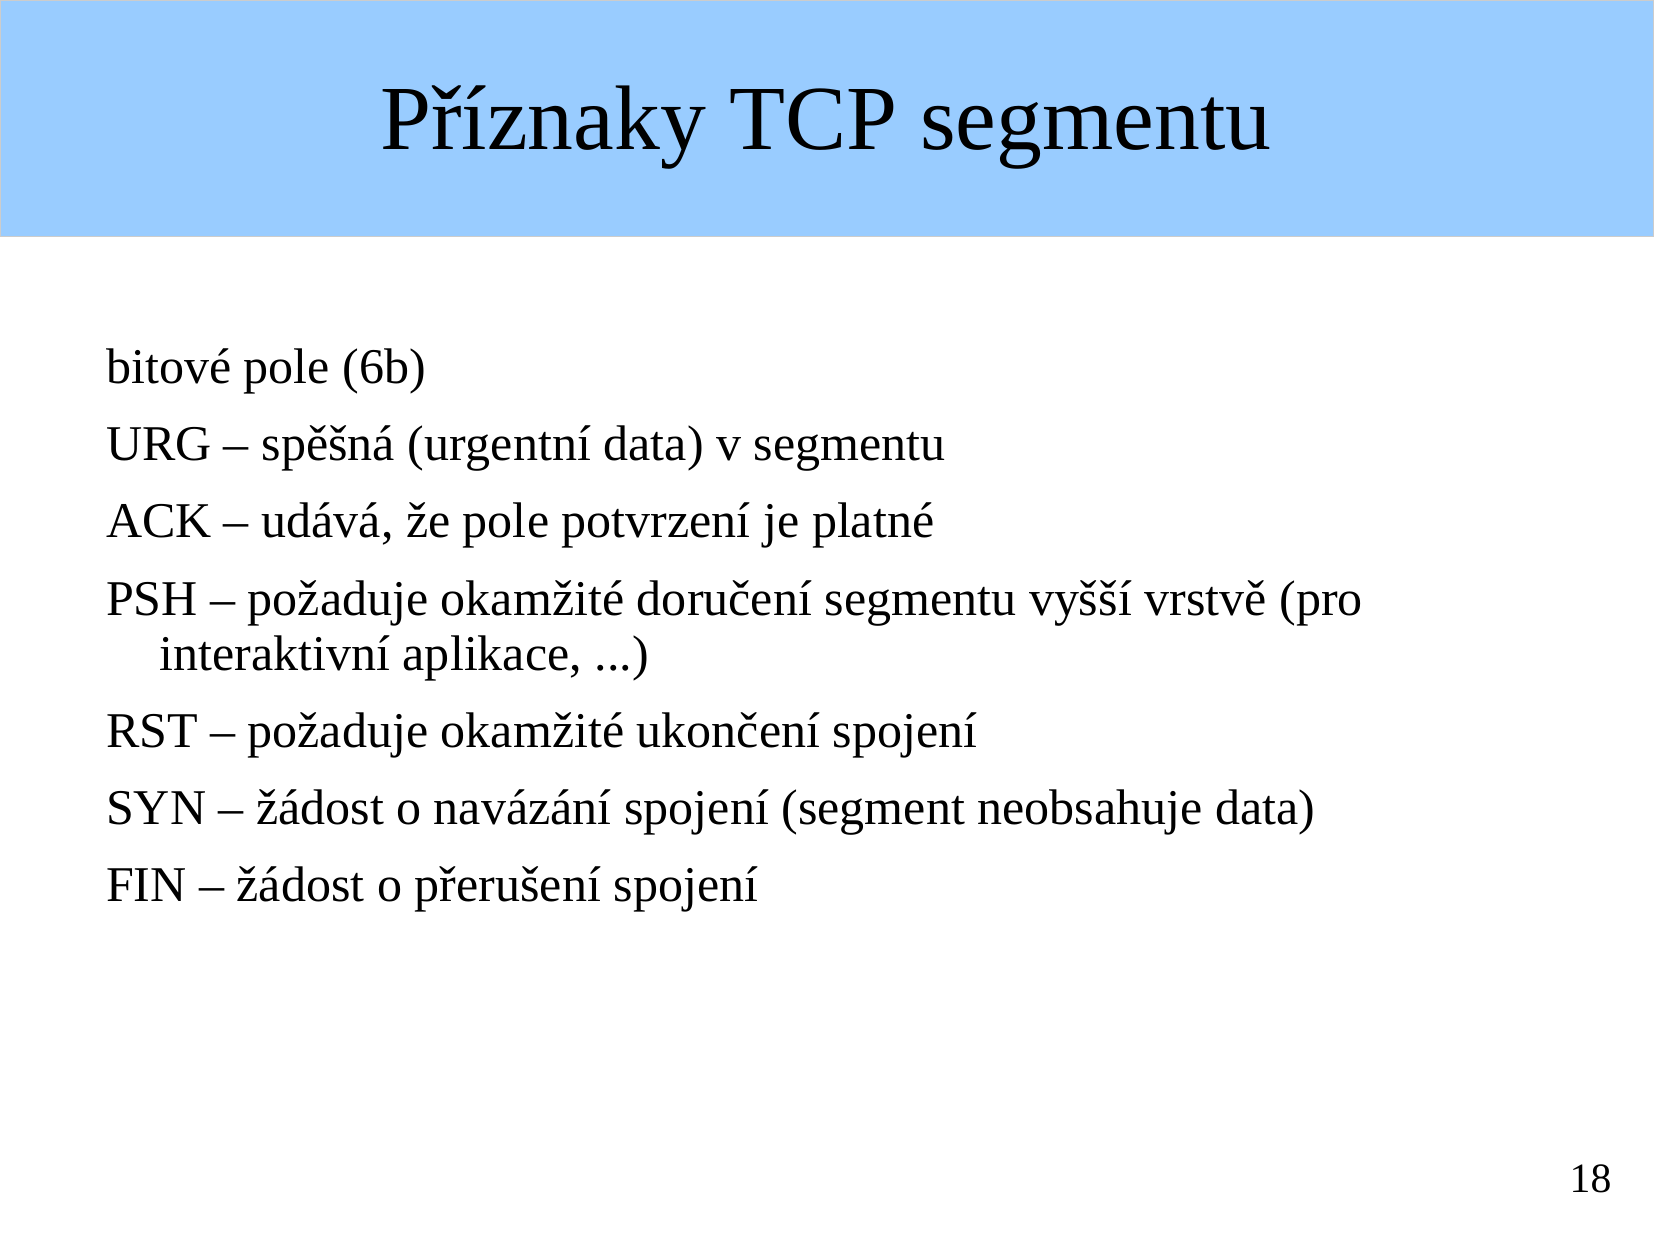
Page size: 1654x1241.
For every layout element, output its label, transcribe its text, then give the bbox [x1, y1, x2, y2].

title Příznaky TCP segmentu [0, 0, 1654, 237]
list bitové pole (6b) URG – spěšná (urgentní data) v segmentu ACK – udává, že pole potvrzení je platné PSH – požaduje okamžité doručení segmentu vyšší vrstvě (pro interaktivní aplikace, ...) RST – požaduje okamžité ukončení spojení SYN – žádost o navázání spojení (segment neobsahuje data) FIN – žádost o přerušení spojení [88, 338, 1565, 1201]
